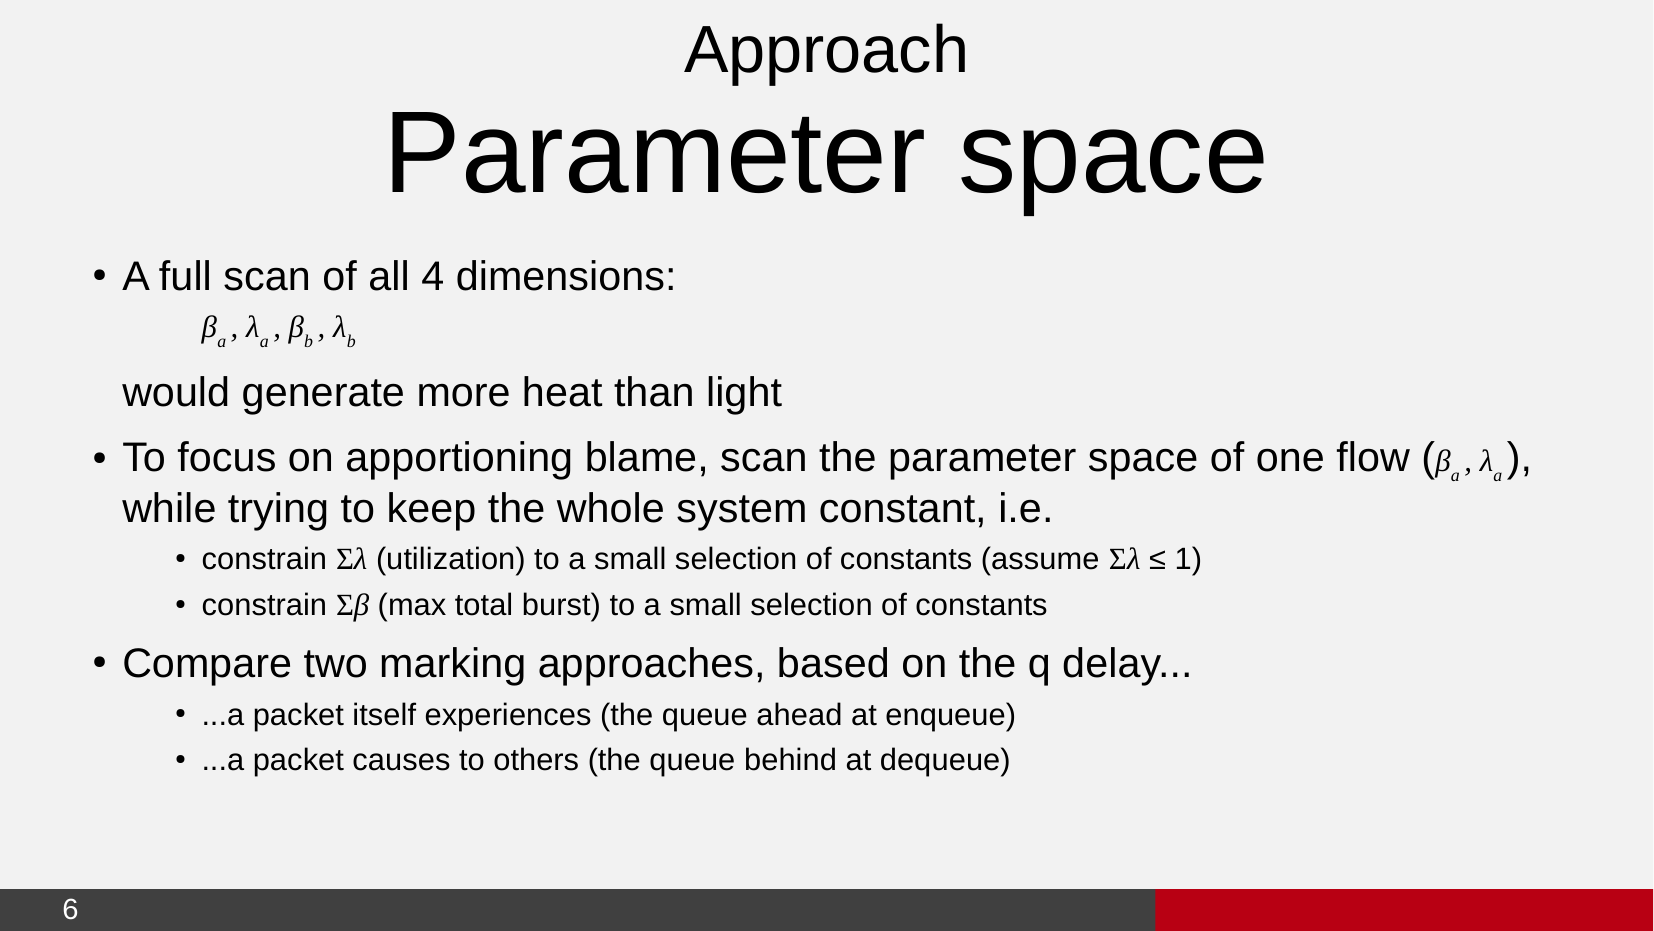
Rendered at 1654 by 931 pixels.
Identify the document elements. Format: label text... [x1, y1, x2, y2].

title Approach Parameter space [82, 12, 1571, 218]
list A full scan of all 4 dimensions: βa , λa , βb , λb would generate more heat than light To focus on apportioning blame, scan the parameter space of one flow (βa , λa ), while trying to keep the whole system constant, i.e. constrain Σλ (utilization) to a small selection of constants (assume Σλ ≤ 1) constrain Σβ (max total burst) to a small selection of constants Compare two marking approaches, based on the q delay... ...a packet itself experiences (the queue ahead at enqueue) ...a packet causes to others (the queue behind at dequeue) [82, 252, 1571, 793]
